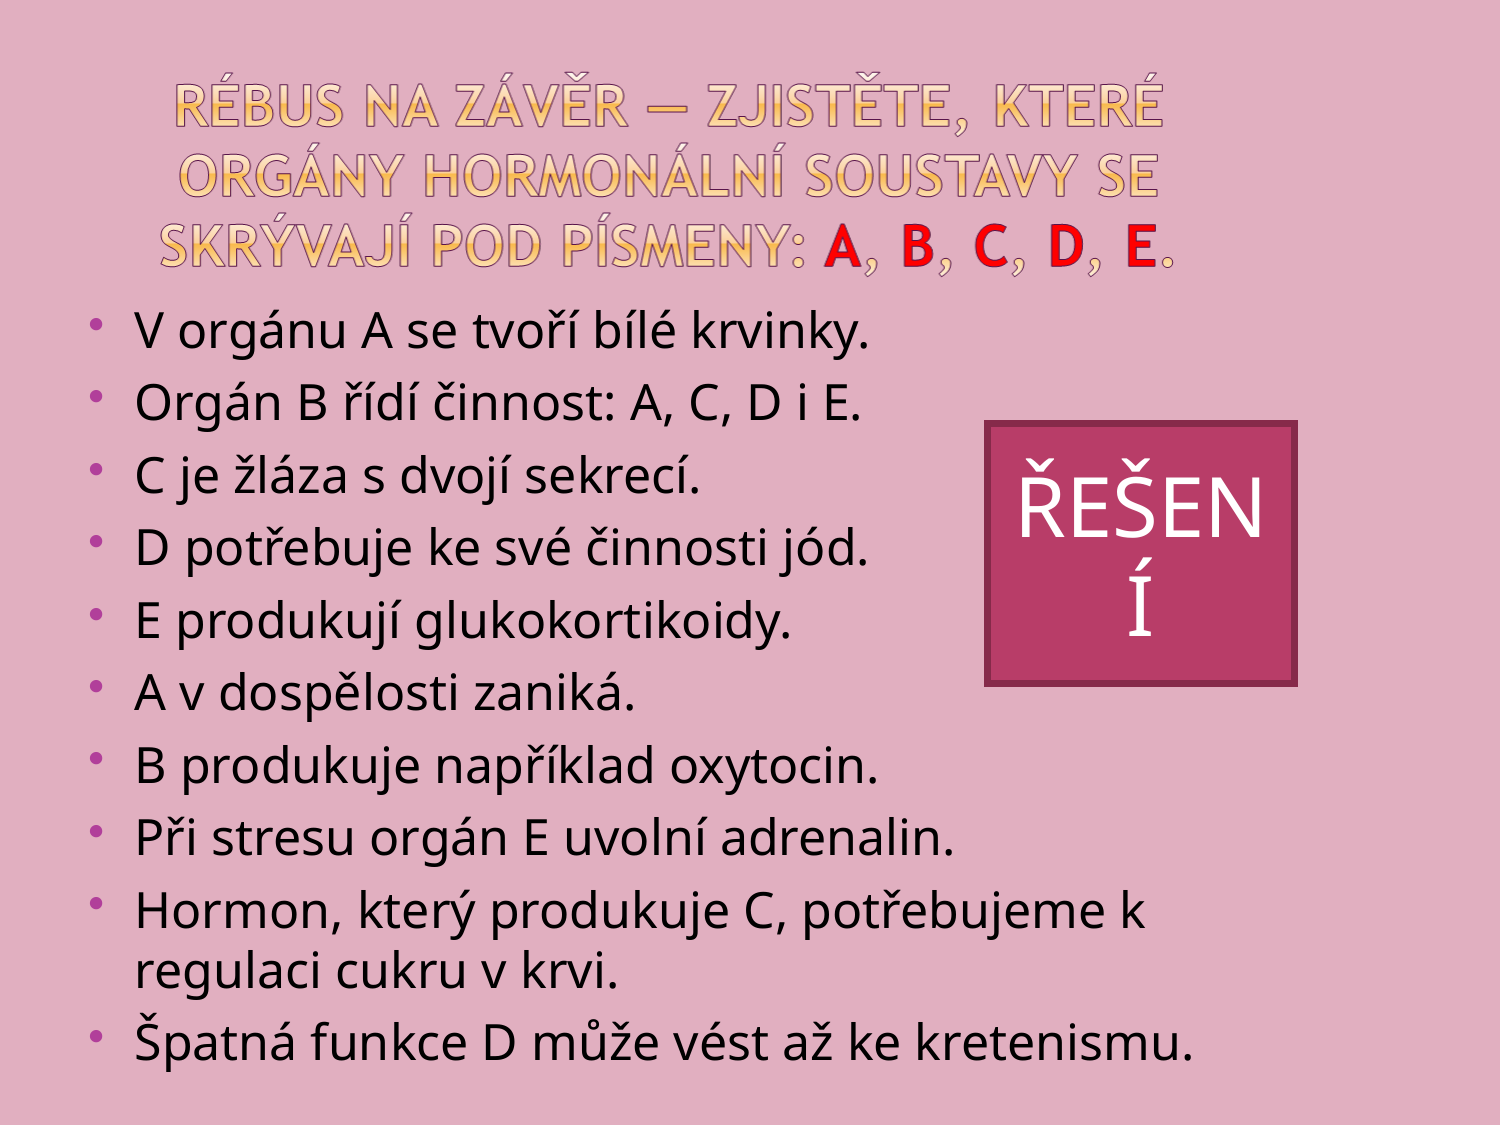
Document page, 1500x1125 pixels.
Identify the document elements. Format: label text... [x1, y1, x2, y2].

text_box A – brzlík B – hypofýza C – slinivka břišní D – štítná žláza E – nadledviny [988, 420, 1312, 662]
list V orgánu A se tvoří bílé krvinky. Orgán B řídí činnost: A, C, D i E. C je žláza s dvojí sekrecí. D potřebuje ke své činnosti jód. E produkují glukokortikoidy. A v dospělosti zaniká. B produkuje například oxytocin. Při stresu orgán E uvolní adrenalin. Hormon, který produkuje C, potřebujeme k regulaci cukru v krvi. Špatná funkce D může vést až ke kretenismu. [75, 290, 1263, 1125]
text_box [75, 53, 1264, 316]
text_box ŘEŠENÍ [987, 423, 1295, 684]
